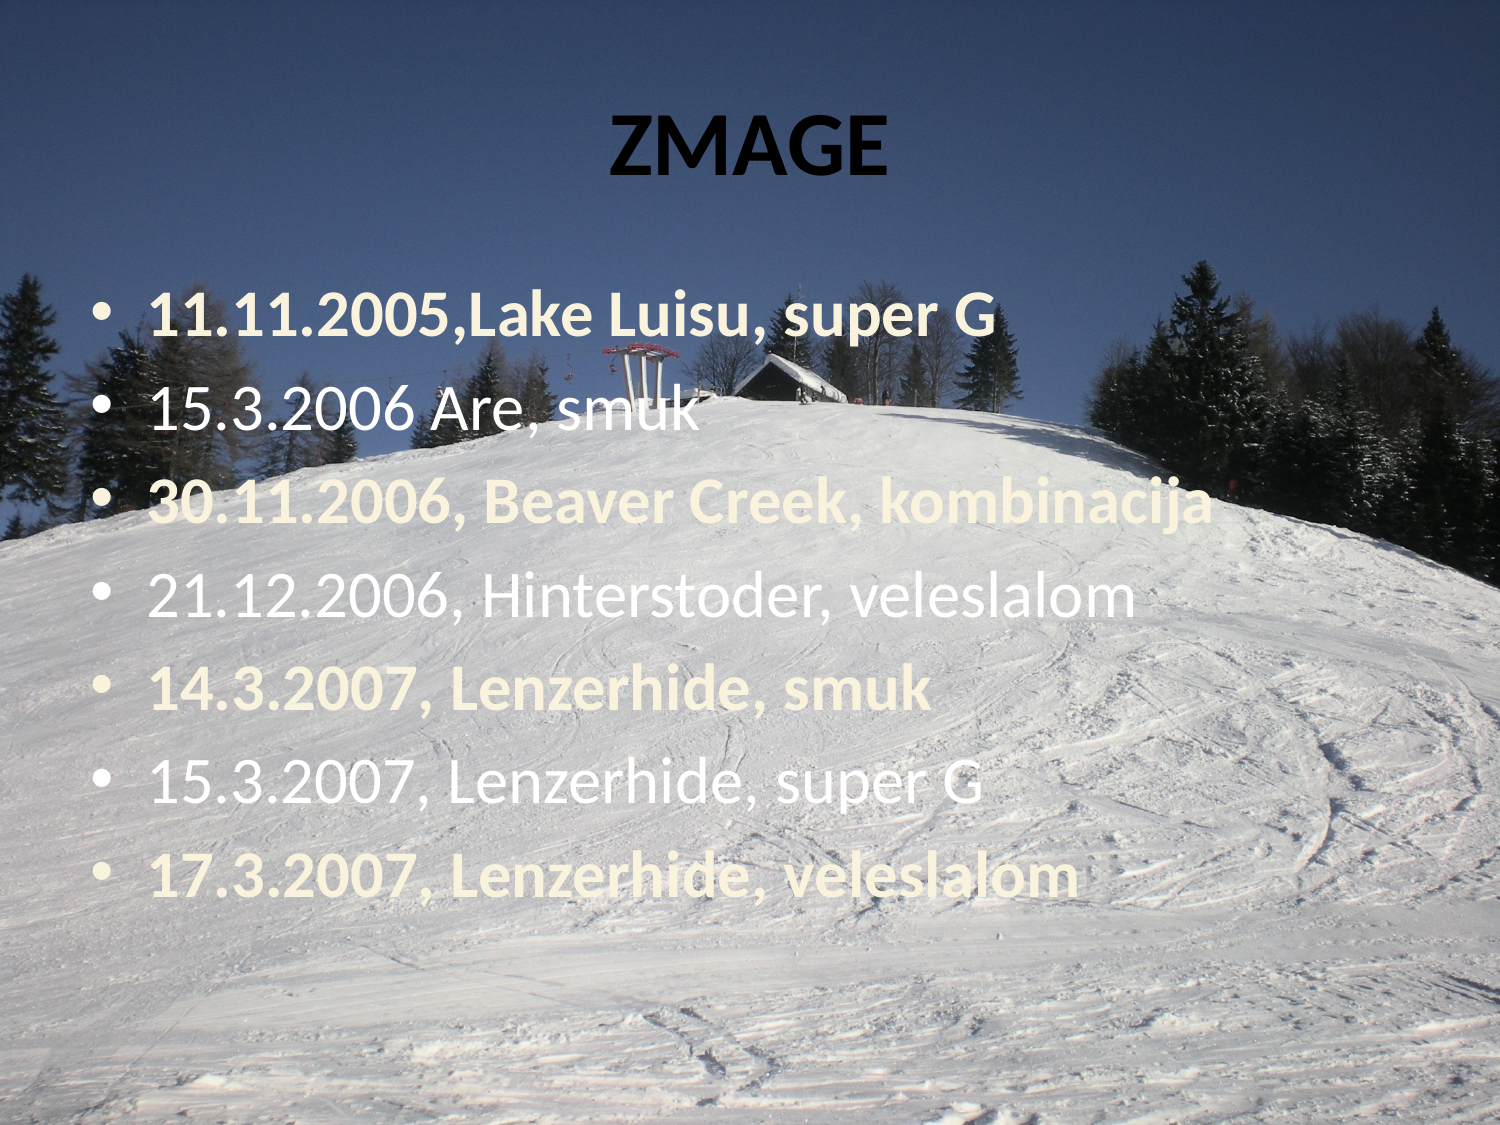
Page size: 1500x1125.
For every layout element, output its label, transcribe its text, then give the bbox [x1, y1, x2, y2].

title ZMAGE [75, 45, 1425, 233]
picture [0, 0, 1500, 1125]
list 11.11.2005,Lake Luisu, super G 15.3.2006 Are, smuk 30.11.2006, Beaver Creek, kombinacija 21.12.2006, Hinterstoder, veleslalom 14.3.2007, Lenzerhide, smuk 15.3.2007, Lenzerhide, super G 17.3.2007, Lenzerhide, veleslalom [75, 262, 1425, 1005]
